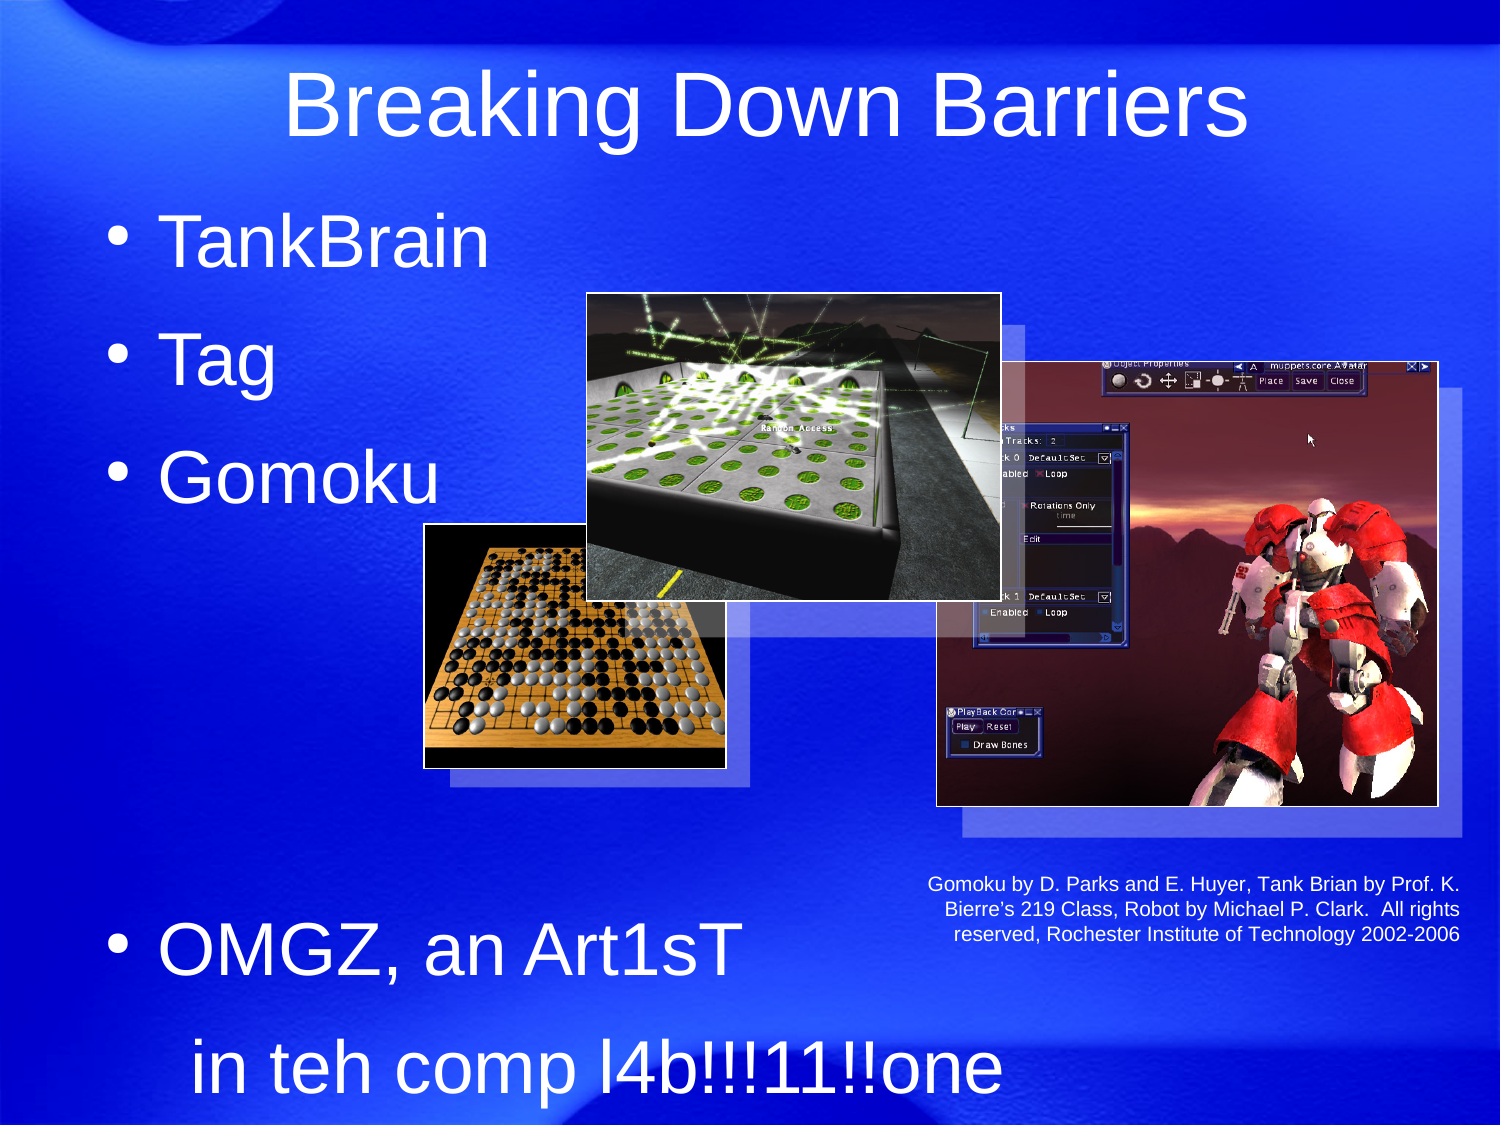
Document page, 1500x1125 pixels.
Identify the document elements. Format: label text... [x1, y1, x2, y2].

picture [937, 362, 1437, 806]
picture [0, 0, 1500, 1125]
list TankBrain Tag Gomoku OMGZ, an Art1sT in teh comp l4b!!!11!!one [72, 184, 1423, 1125]
text_box Gomoku by D. Parks and E. Huyer, Tank Brian by Prof. K. Bierre’s 219 Class, Robot by Michael P. Clark. All rights reserved, Rochester Institute of Technology 2002-2006 [887, 862, 1476, 953]
picture [587, 293, 1000, 601]
text_box [962, 387, 1463, 838]
title Breaking Down Barriers [62, 37, 1440, 163]
text_box [450, 324, 1026, 788]
picture [425, 525, 726, 768]
